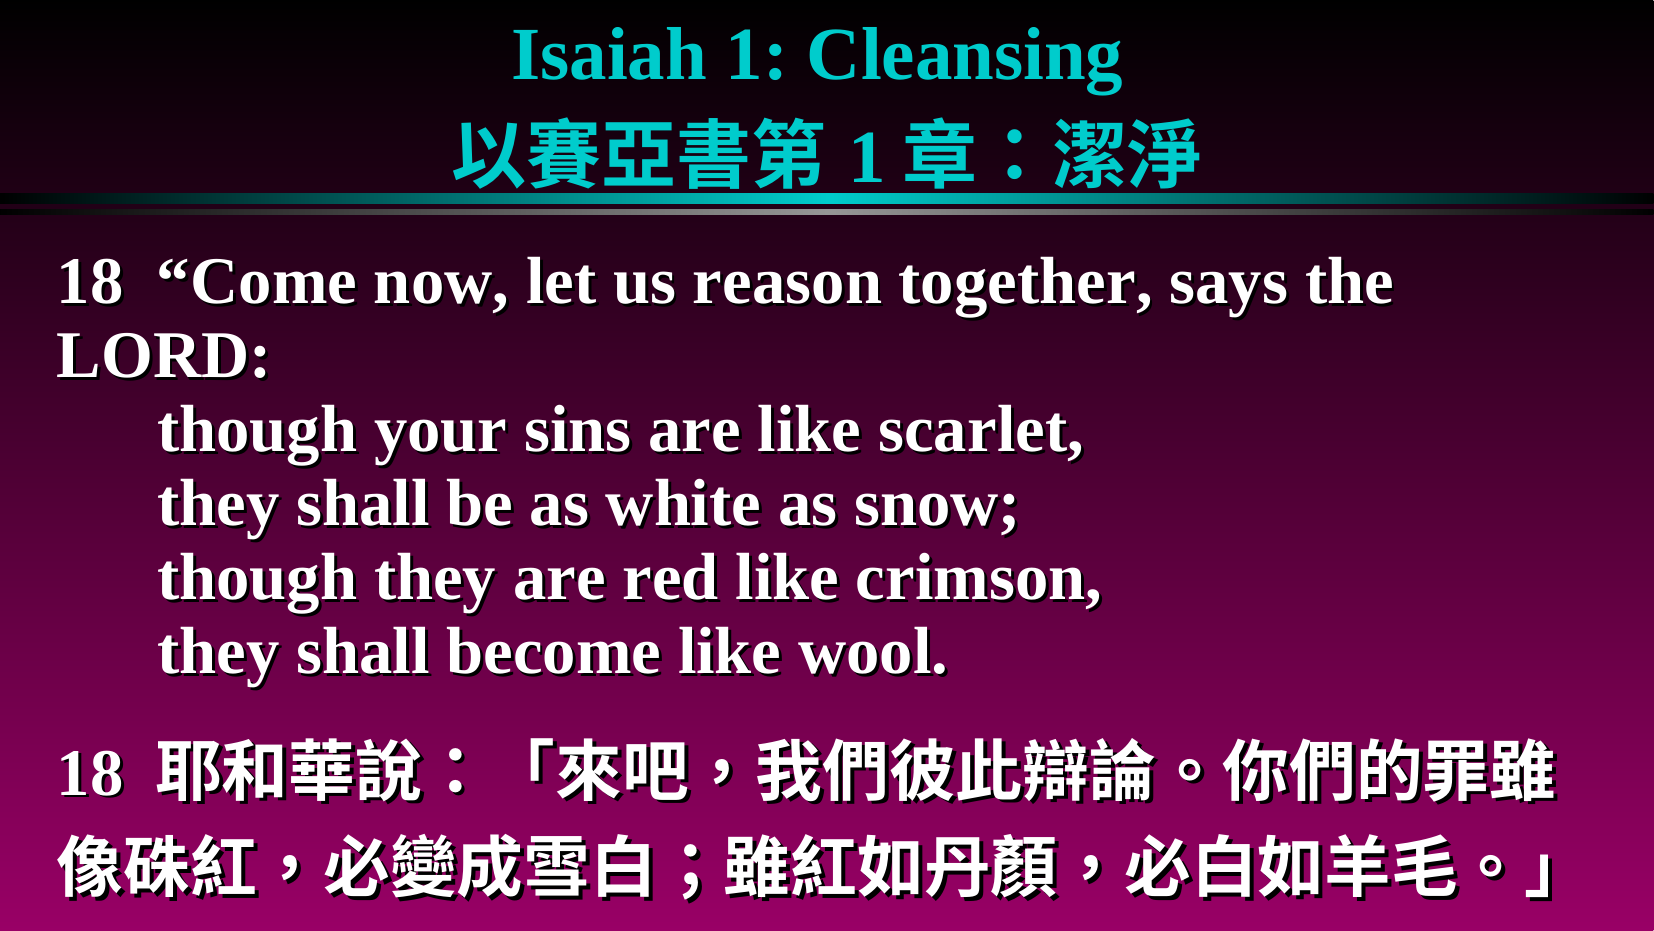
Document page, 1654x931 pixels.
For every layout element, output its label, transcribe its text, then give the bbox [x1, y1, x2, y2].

text_box 18 “Come now, let us reason together, says the Lord: though your sins are like scarlet, they shall be as white as snow; though they are red like crimson, they shall become like wool. 18 耶和華說：「來吧，我們彼此辯論。你們的罪雖像硃紅，必變成雪白；雖紅如丹顏，必白如羊毛。」 [41, 236, 1613, 931]
title Isaiah 1: Cleansing 以賽亞書第1章：潔淨 [117, 12, 1537, 205]
